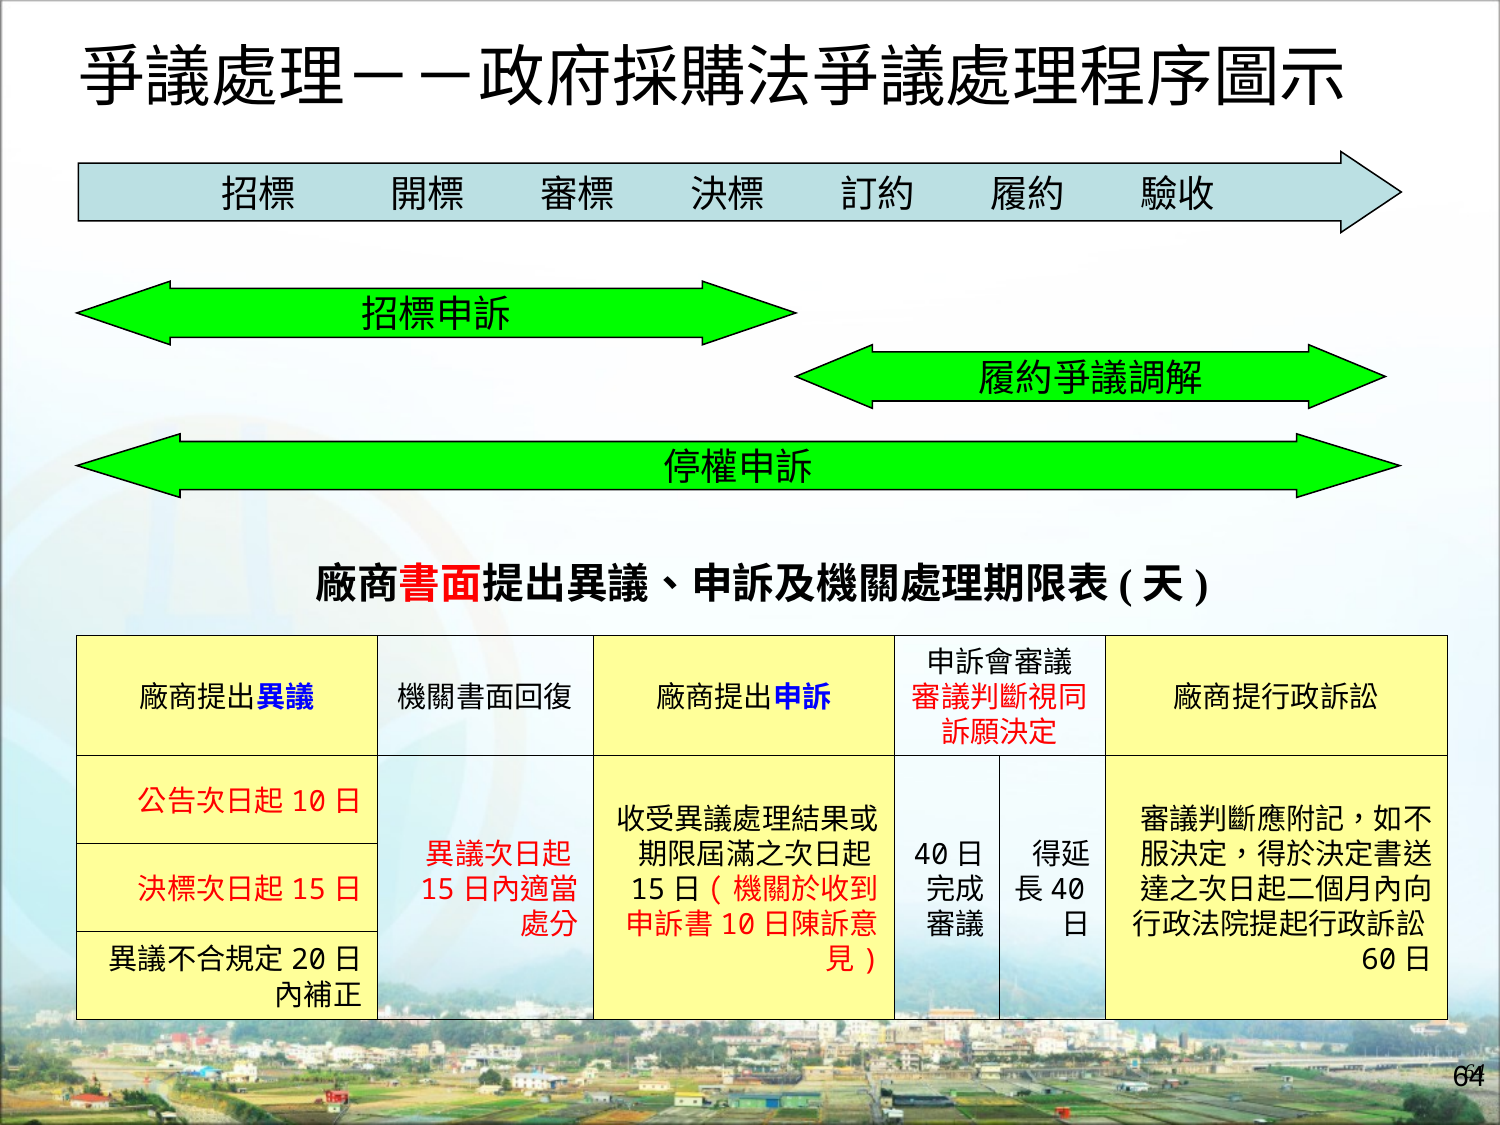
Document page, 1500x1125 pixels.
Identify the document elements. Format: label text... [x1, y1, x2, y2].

table_cell 機關書面回復 [378, 636, 593, 755]
table_cell 廠商提出申訴 [594, 636, 894, 755]
table_cell 廠商提行政訴訟 [1106, 636, 1447, 755]
text_box 招標申訴 [76, 281, 796, 345]
table_header 廠商書面提出異議、申訴及機關處理期限表(天) [77, 528, 1447, 635]
table_cell 異議不合規定20日內補正 [77, 932, 377, 1019]
table_cell 收受異議處理結果或期限屆滿之次日起15日(機關於收到申訴書10日陳訴意見) [594, 756, 894, 1019]
table_cell 申訴會審議 審議判斷視同訴願決定 [895, 636, 1105, 755]
table_cell 異議次日起15日內適當處分 [378, 756, 593, 1019]
table_cell 決標次日起15日 [77, 844, 377, 931]
text_box <編號> [1149, 1050, 1500, 1125]
text_box 停權申訴 [76, 433, 1400, 498]
table_cell 40日完成 審議 [895, 756, 999, 1019]
table_cell 得延長40日 [1000, 756, 1105, 1019]
title 爭議處理－－政府採購法爭議處理程序圖示 [37, 9, 1388, 138]
picture [0, 0, 1500, 1125]
table_cell 廠商提出異議 [77, 636, 377, 755]
table_cell 公告次日起10日 [77, 756, 377, 843]
table_cell 審議判斷應附記，如不服決定，得於決定書送達之次日起二個月內向行政法院提起行政訴訟60日 [1106, 756, 1447, 1019]
text_box 履約爭議調解 [795, 344, 1386, 409]
text_box 招標 開標 審標 決標 訂約 履約 驗收 [78, 151, 1402, 233]
